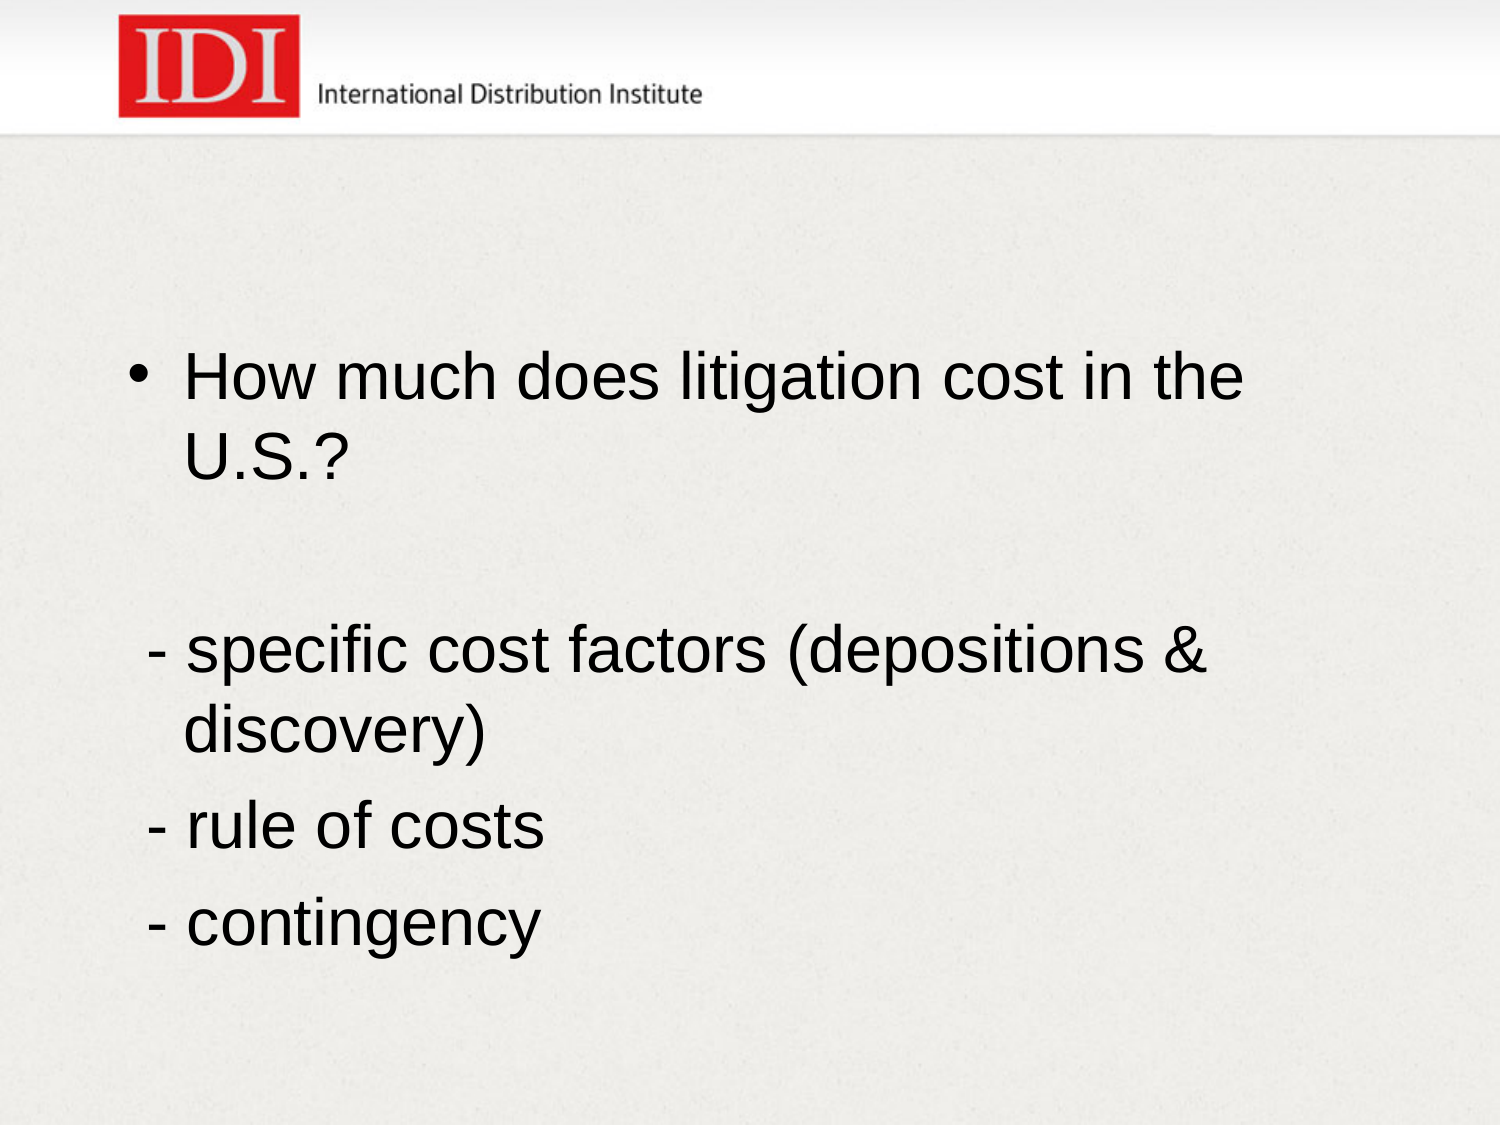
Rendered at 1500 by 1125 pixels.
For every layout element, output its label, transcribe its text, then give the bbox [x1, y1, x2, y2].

list How much does litigation cost in the U.S.? - specific cost factors (depositions & discovery) - rule of costs - contingency [112, 324, 1388, 1001]
title [112, 99, 1388, 288]
picture [0, 0, 1500, 1125]
